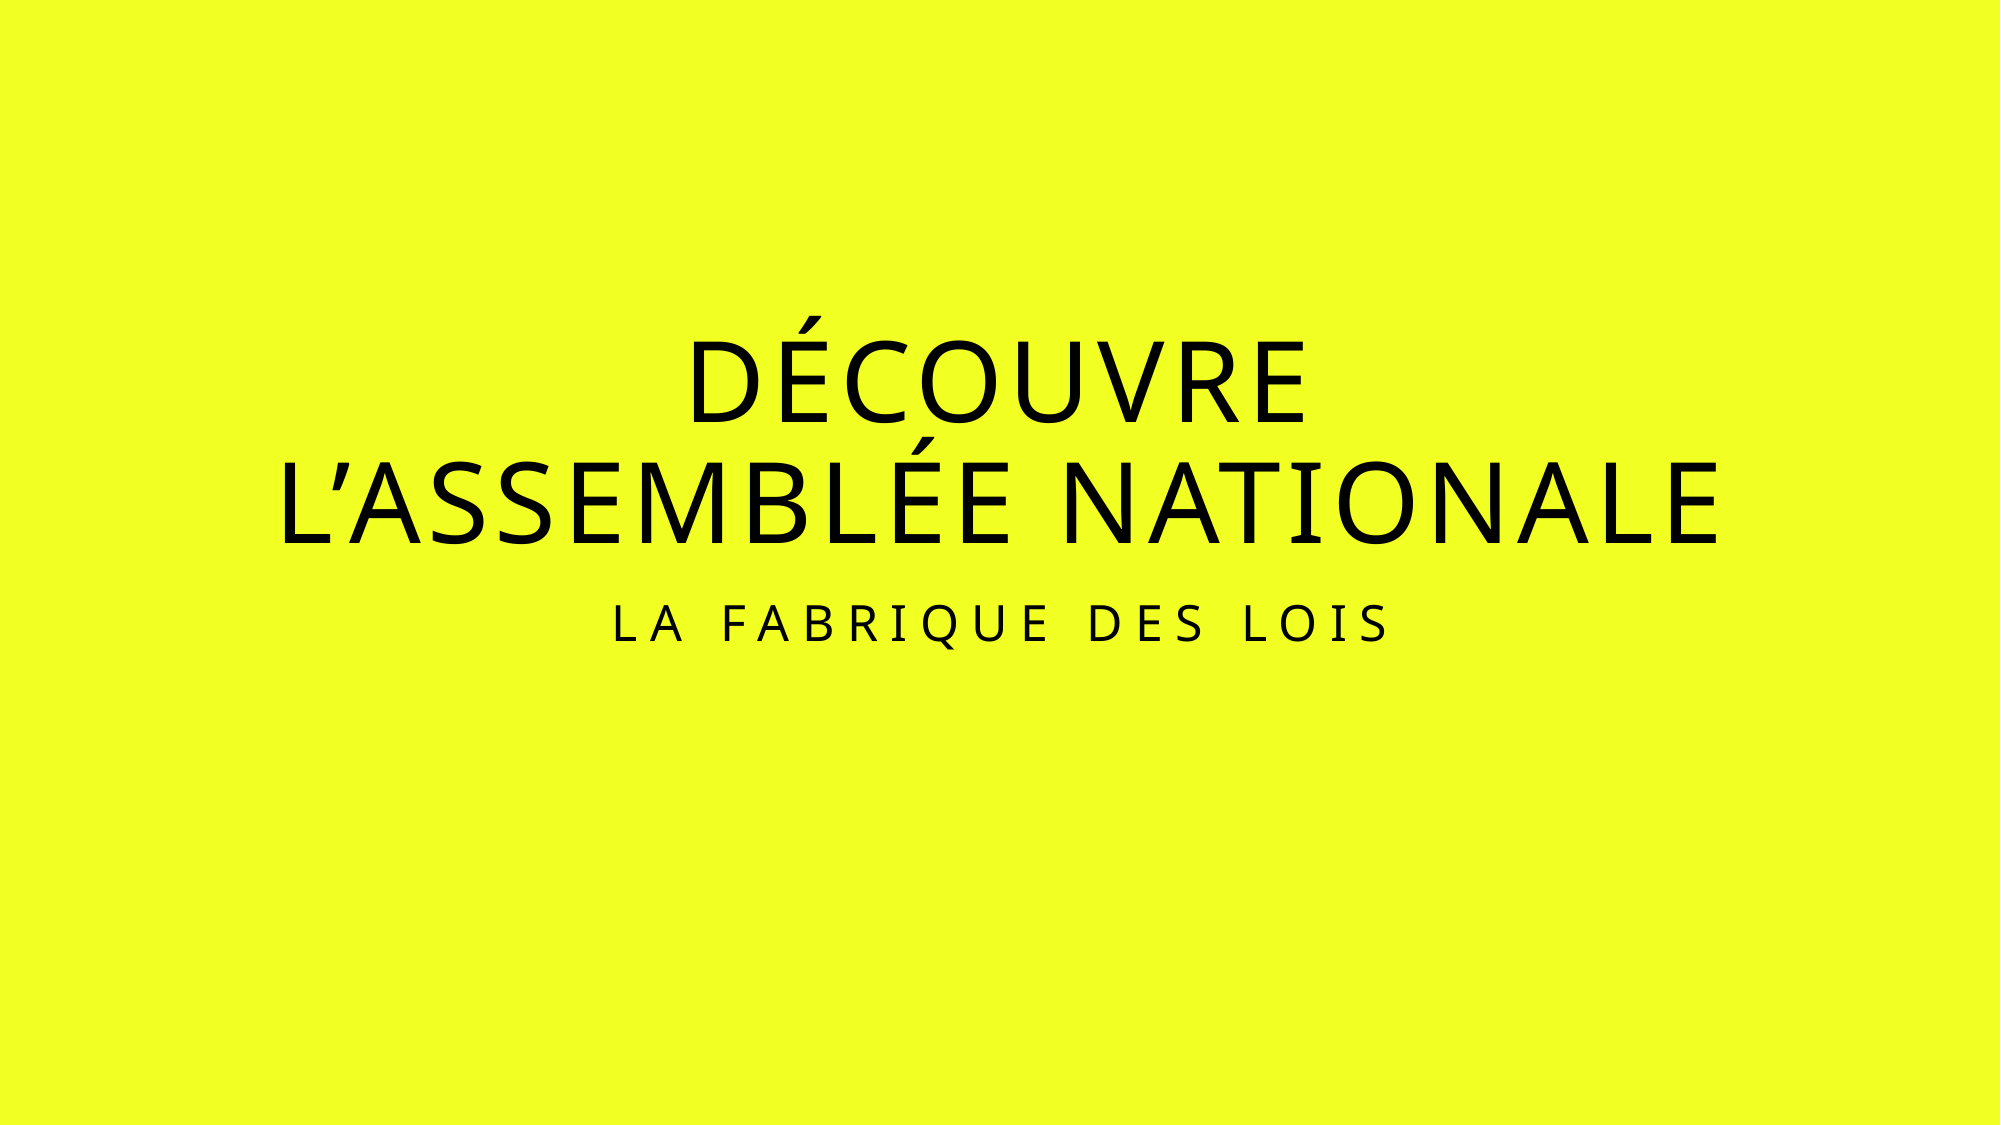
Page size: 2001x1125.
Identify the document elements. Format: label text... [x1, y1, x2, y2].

title DÉCOUVRE L’ASSEMBLÉE NATIONALE [249, 184, 1750, 576]
subtitle LA FABRIQUE DES LOIS [249, 590, 1750, 863]
